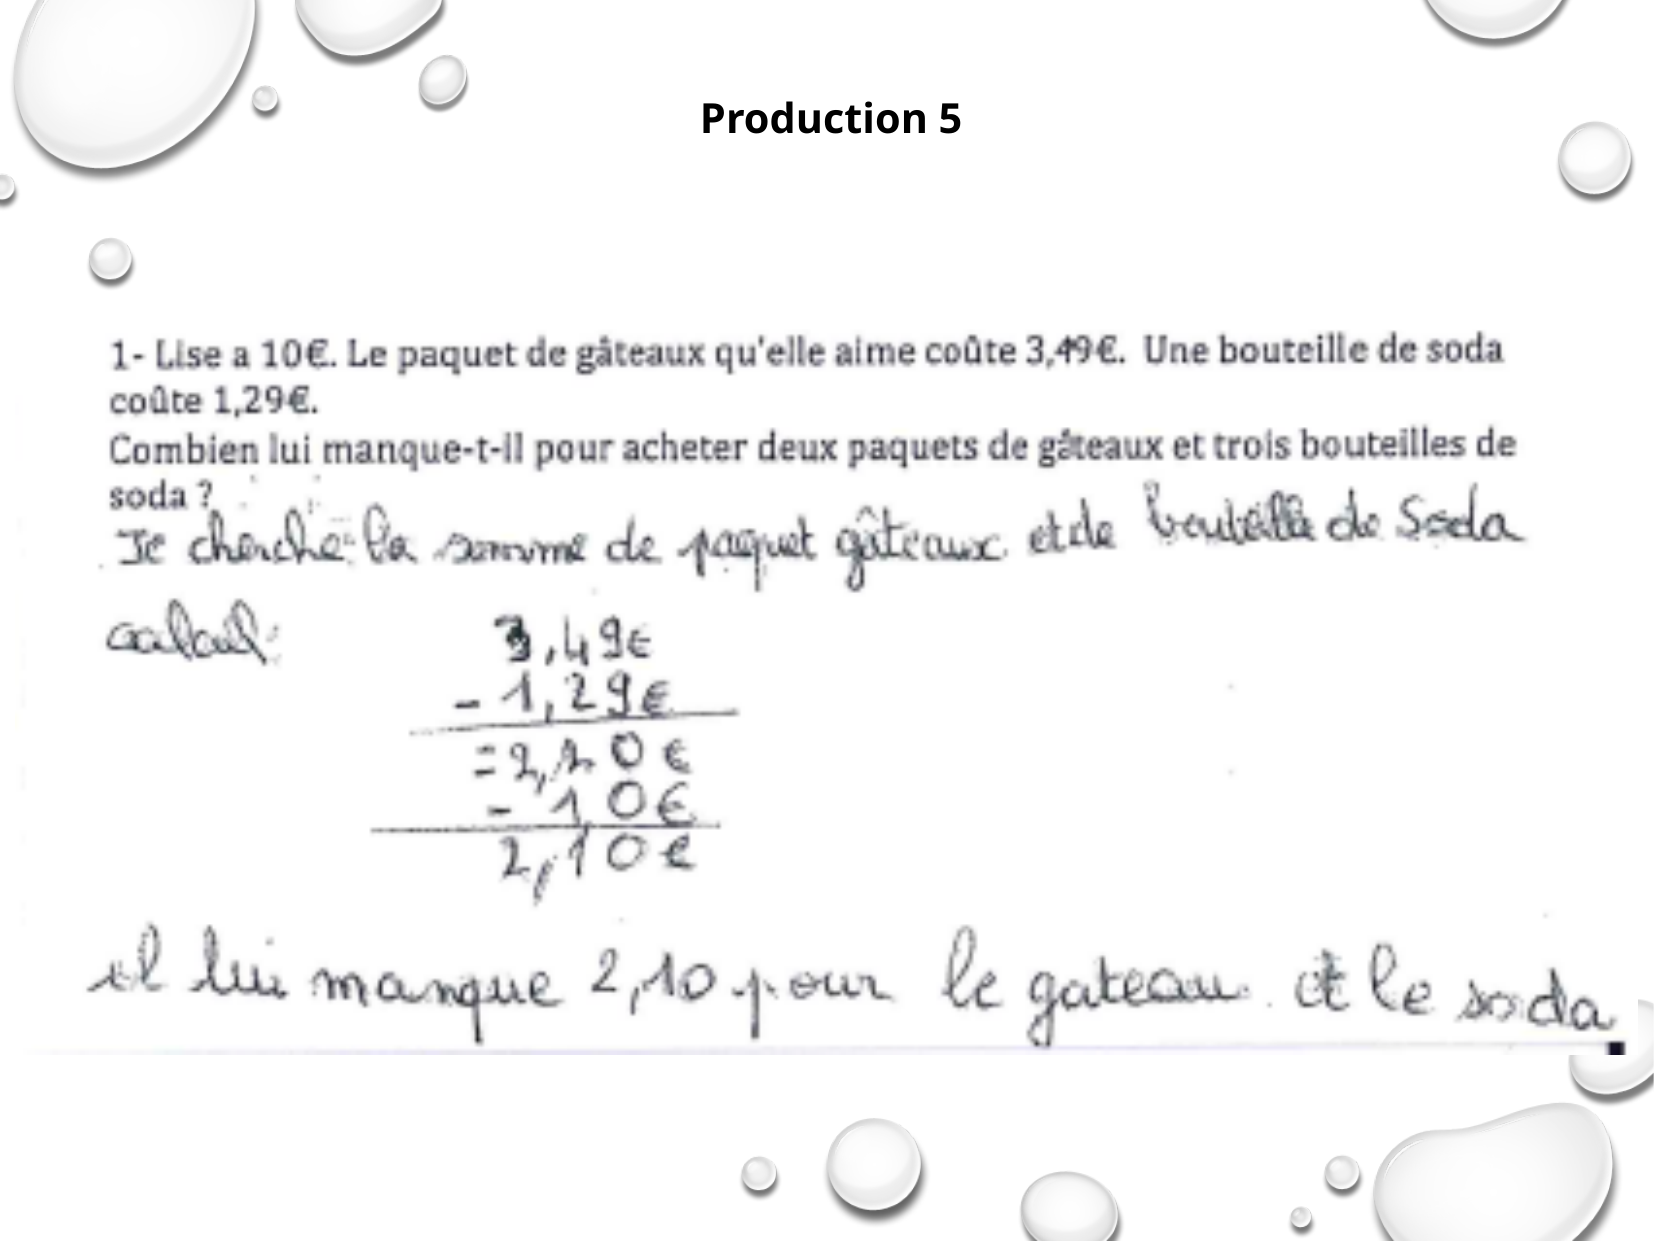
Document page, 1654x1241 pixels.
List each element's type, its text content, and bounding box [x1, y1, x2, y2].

text_box Production 5 [685, 81, 1089, 147]
picture [0, 0, 1654, 1241]
